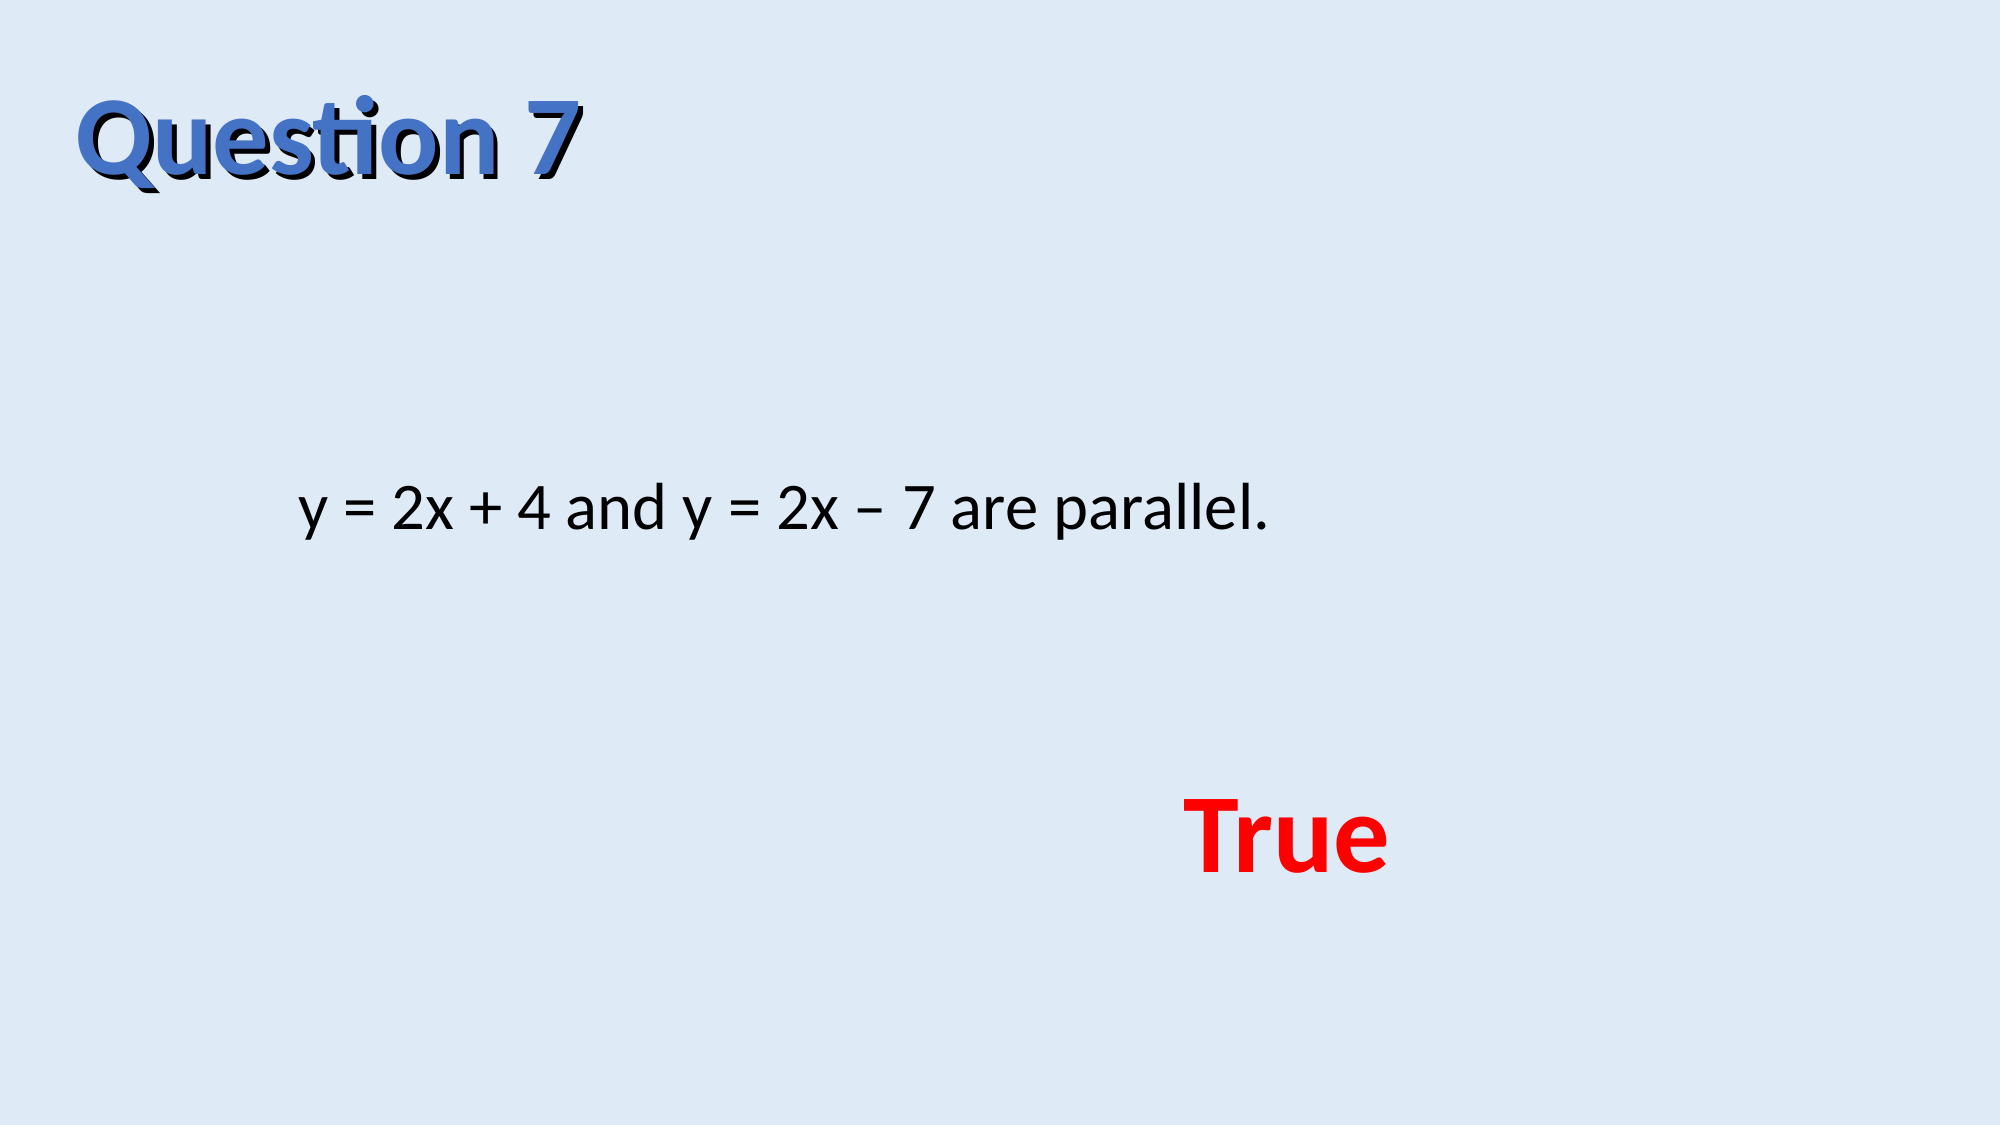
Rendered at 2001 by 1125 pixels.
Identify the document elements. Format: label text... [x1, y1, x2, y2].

text_box y = 2x + 4 and y = 2x – 7 are parallel. [283, 455, 1314, 551]
text_box Question 7 [60, 55, 597, 205]
text_box True [1169, 752, 1406, 902]
